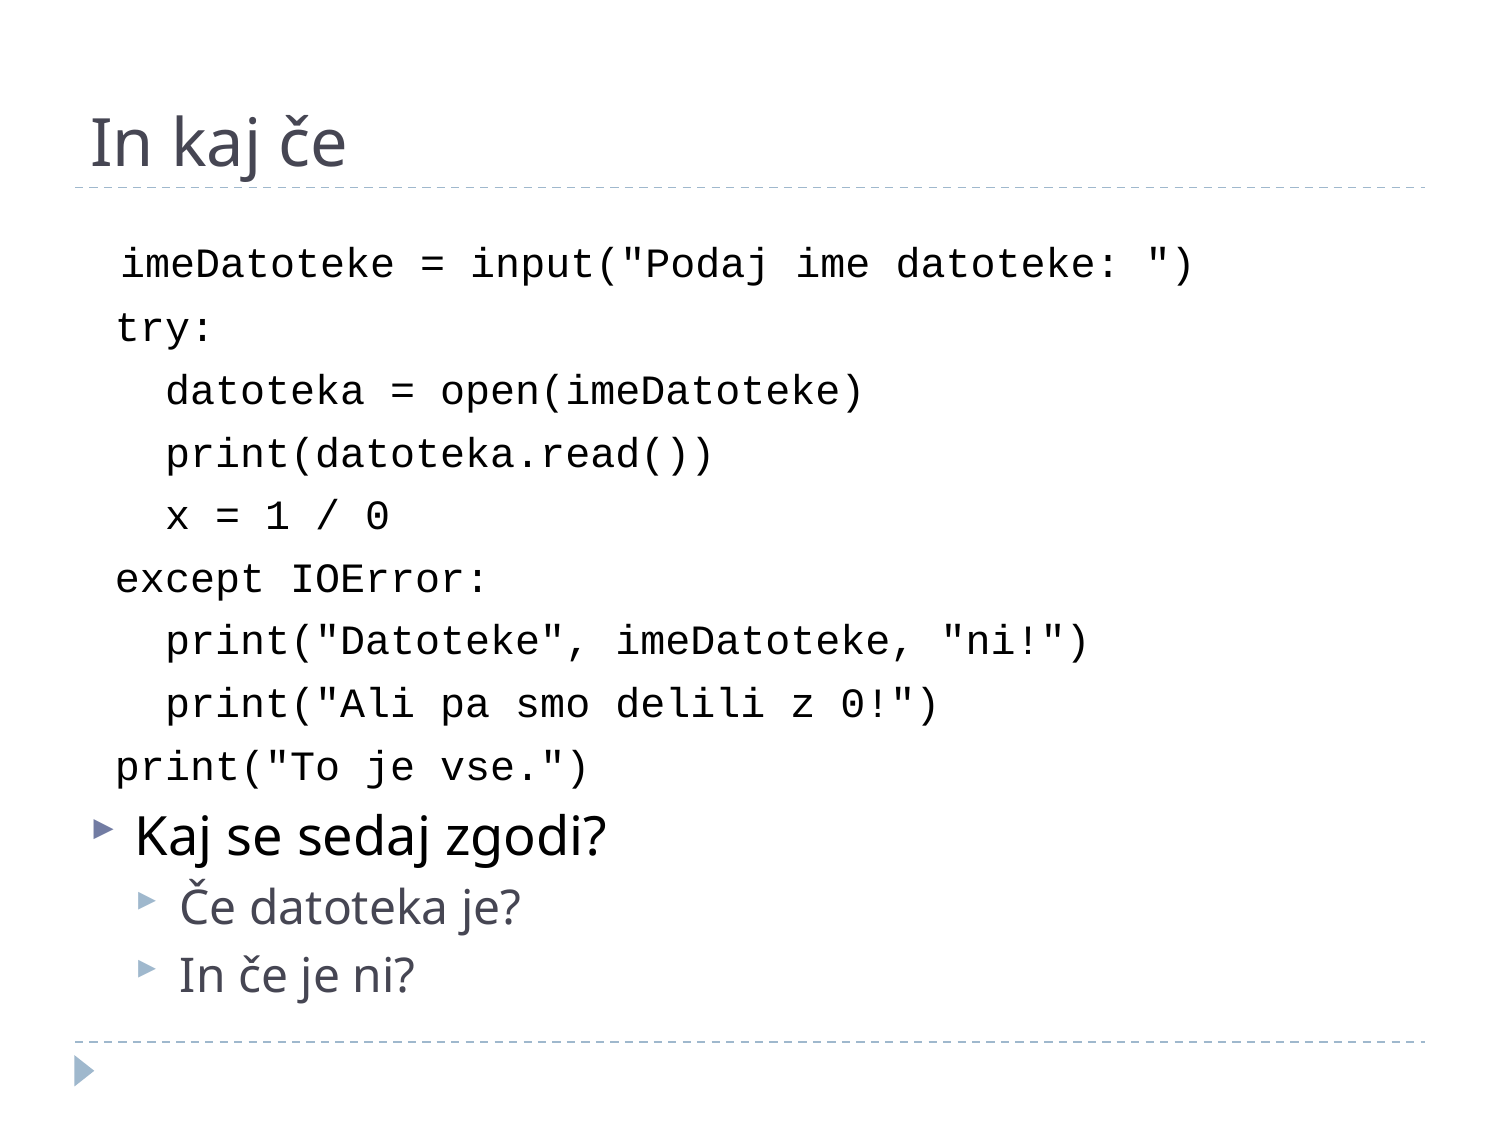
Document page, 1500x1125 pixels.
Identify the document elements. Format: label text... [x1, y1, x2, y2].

list imeDatoteke = input("Podaj ime datoteke: ") try: datoteka = open(imeDatoteke) print(datoteka.read()) x = 1 / 0 except IOError: print("Datoteke", imeDatoteke, "ni!") print("Ali pa smo delili z 0!") print("To je vse.") Kaj se sedaj zgodi? Če datoteka je? In če je ni? [75, 200, 1425, 1010]
title In kaj če [75, 24, 1425, 188]
